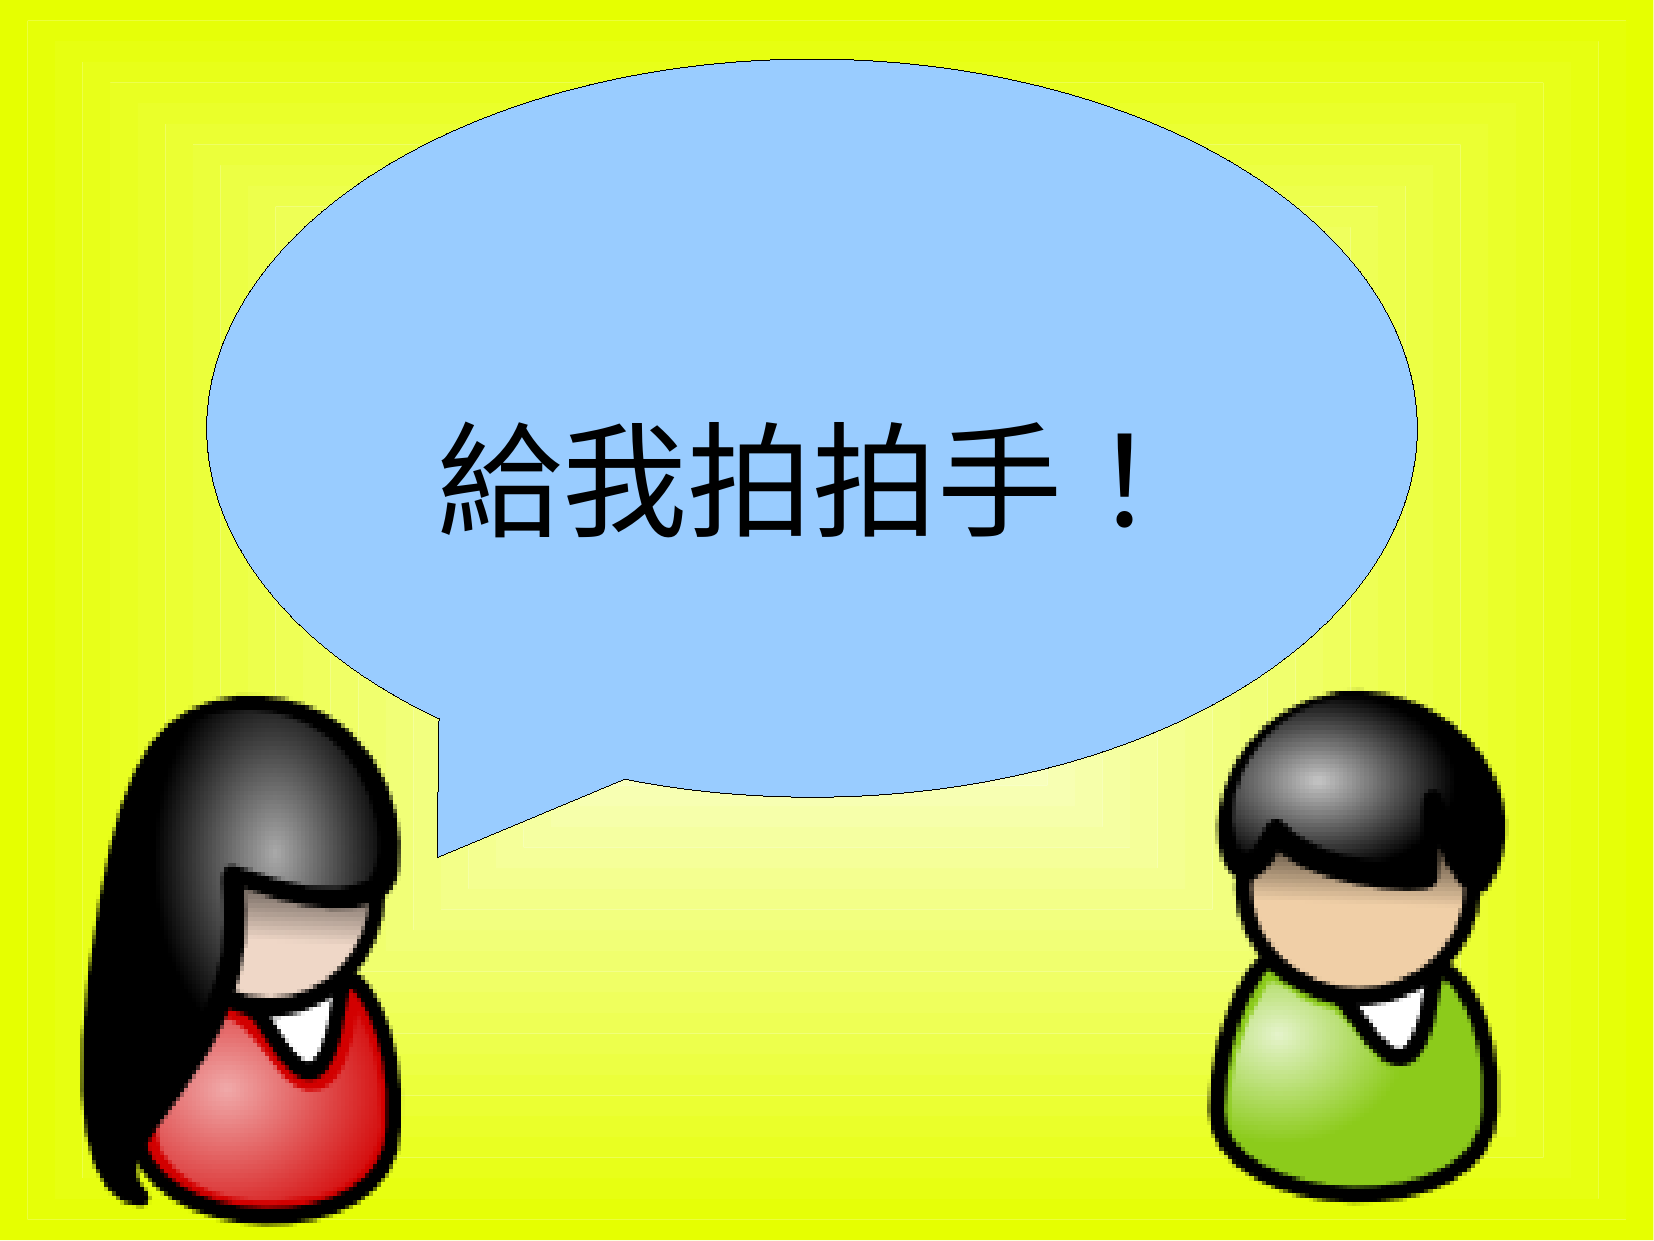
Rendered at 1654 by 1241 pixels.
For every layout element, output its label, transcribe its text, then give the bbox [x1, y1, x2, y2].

picture [1092, 679, 1625, 1211]
text_box 給我拍拍手！ [206, 59, 1418, 858]
picture [0, 679, 502, 1241]
